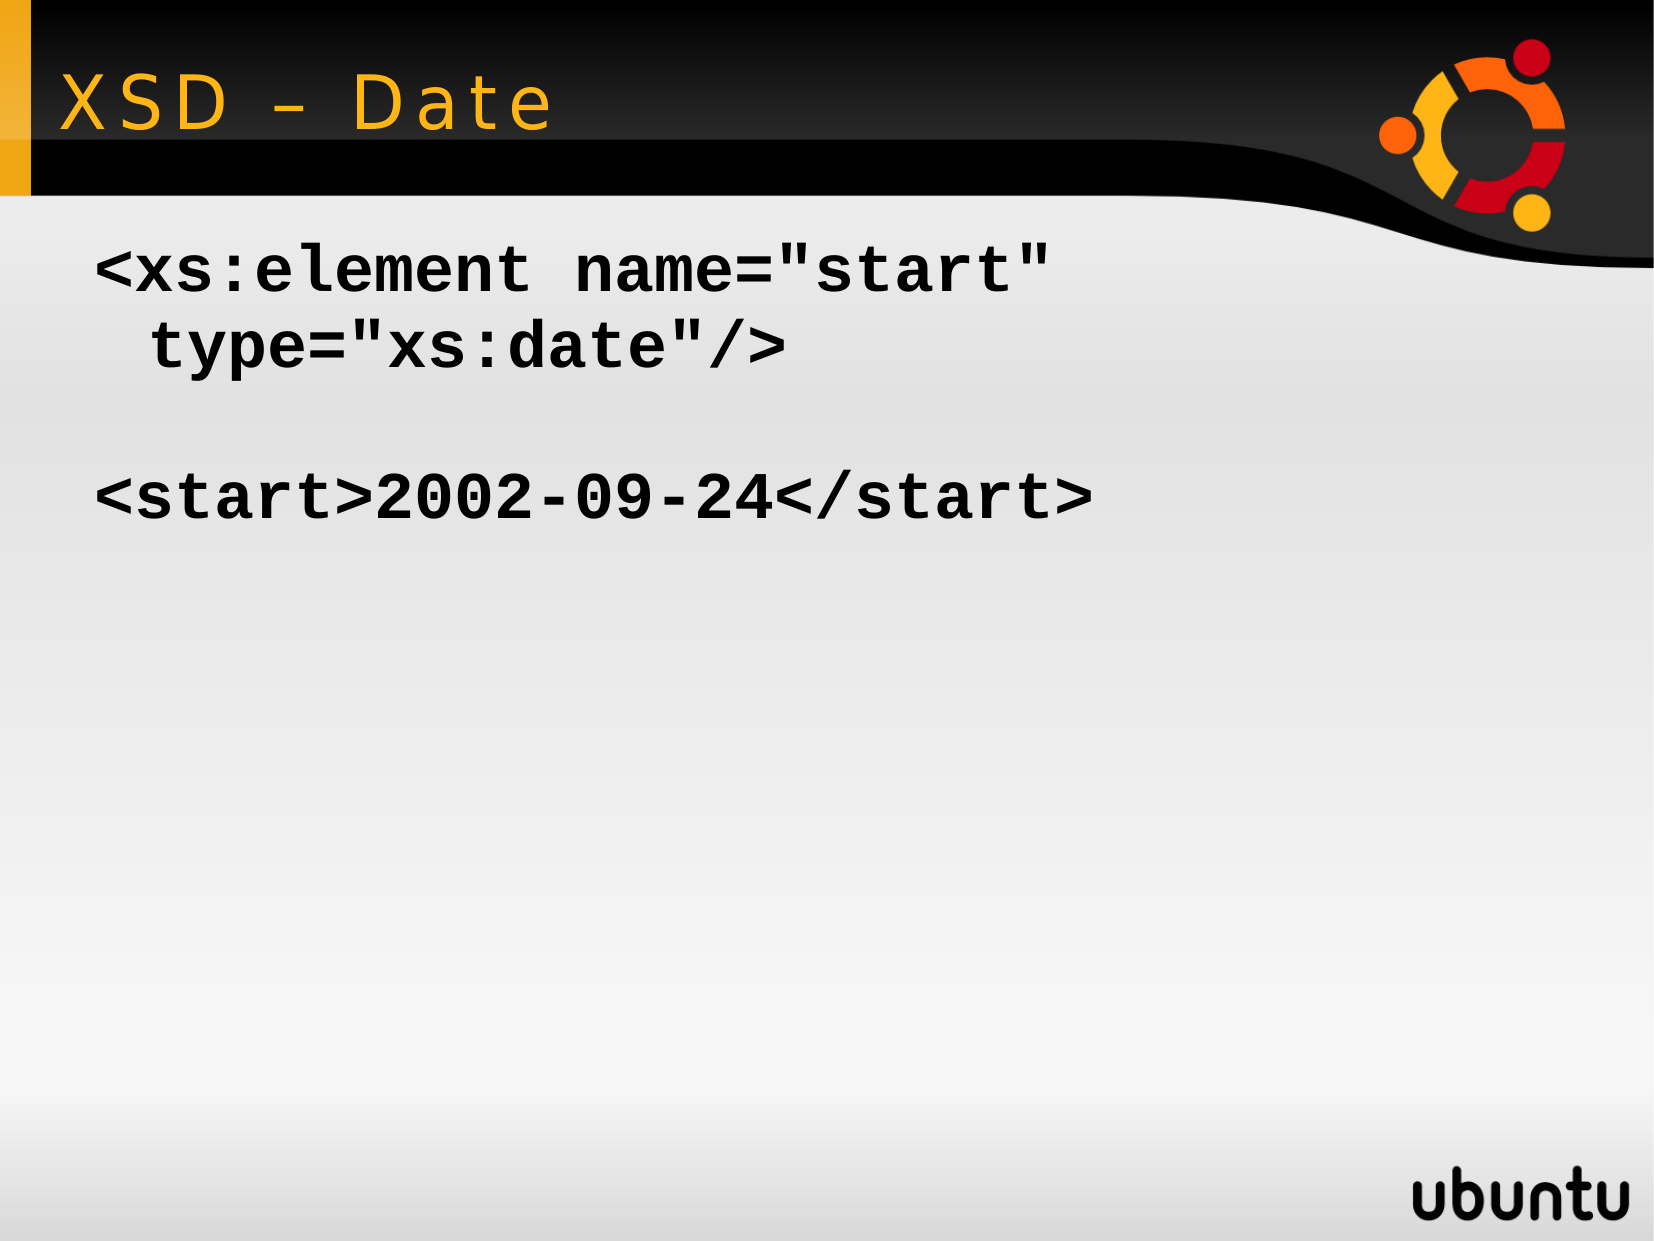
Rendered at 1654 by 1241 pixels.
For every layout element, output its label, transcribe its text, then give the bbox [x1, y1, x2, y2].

list <xs:element name="start" type="xs:date"/> <start>2002-09-24</start> [76, 236, 1565, 1055]
picture [0, 0, 1654, 1241]
title XSD – Date [59, 29, 1270, 178]
